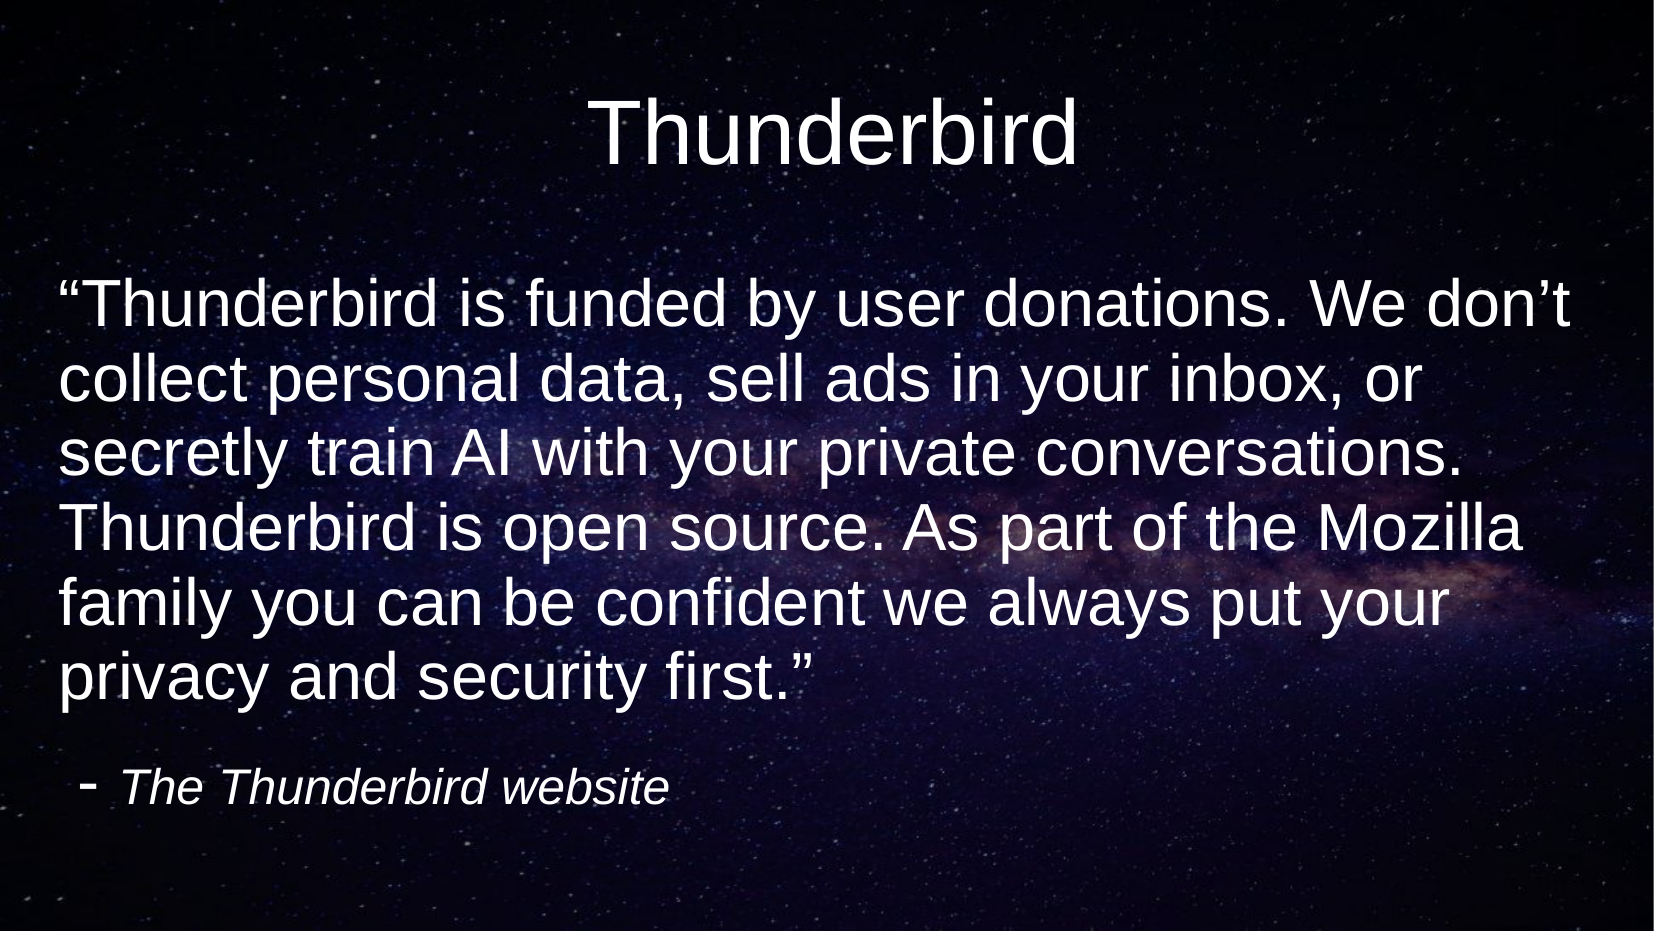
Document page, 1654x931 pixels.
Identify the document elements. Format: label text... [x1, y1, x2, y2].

title Thunderbird [90, 55, 1579, 211]
list “Thunderbird is funded by user donations. We don’t collect personal data, sell ads in your inbox, or secretly train AI with your private conversations. Thunderbird is open source. As part of the Mozilla family you can be confident we always put your privacy and security first.” - The Thunderbird website [59, 265, 1595, 857]
picture [0, 0, 1654, 931]
